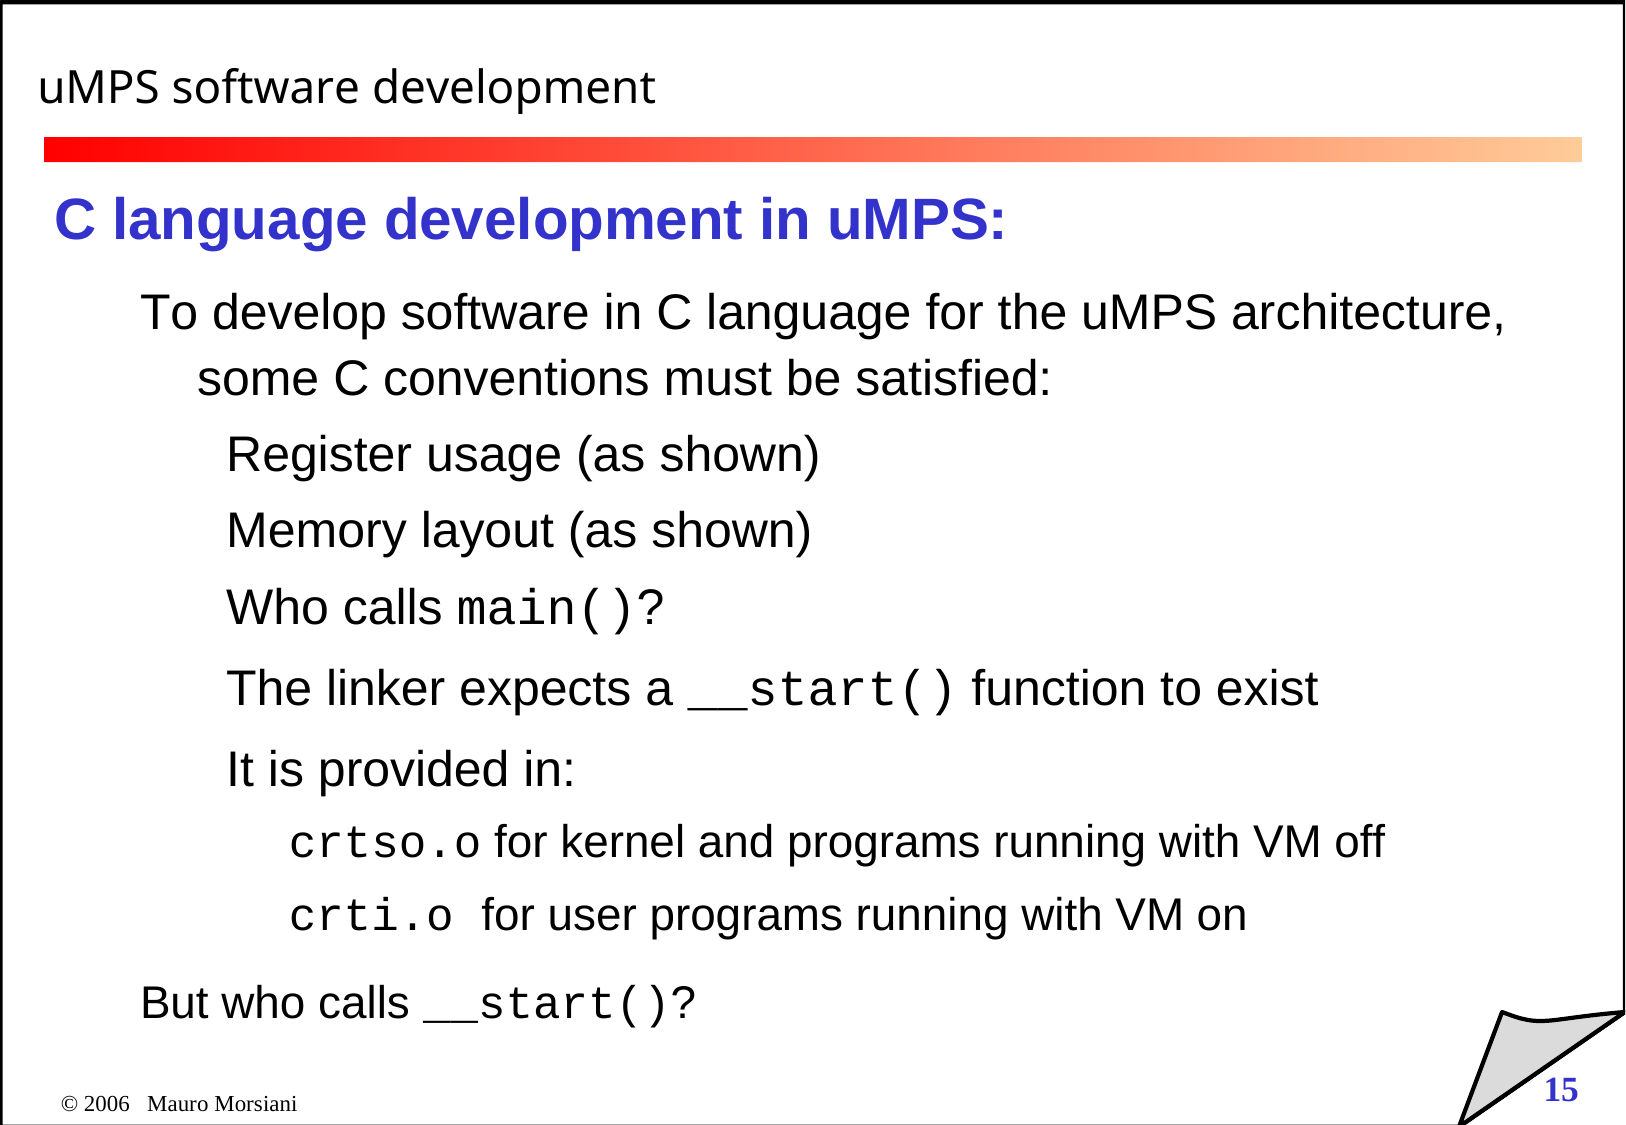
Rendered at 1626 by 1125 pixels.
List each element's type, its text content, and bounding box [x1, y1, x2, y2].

list C language development in uMPS: To develop software in C language for the uMPS architecture, some C conventions must be satisfied: Register usage (as shown) Memory layout (as shown) Who calls main()? The linker expects a __start() function to exist It is provided in: crtso.o for kernel and programs running with VM off crti.o for user programs running with VM on But who calls __start()? [54, 187, 1571, 1125]
title uMPS software development [37, 44, 1588, 131]
